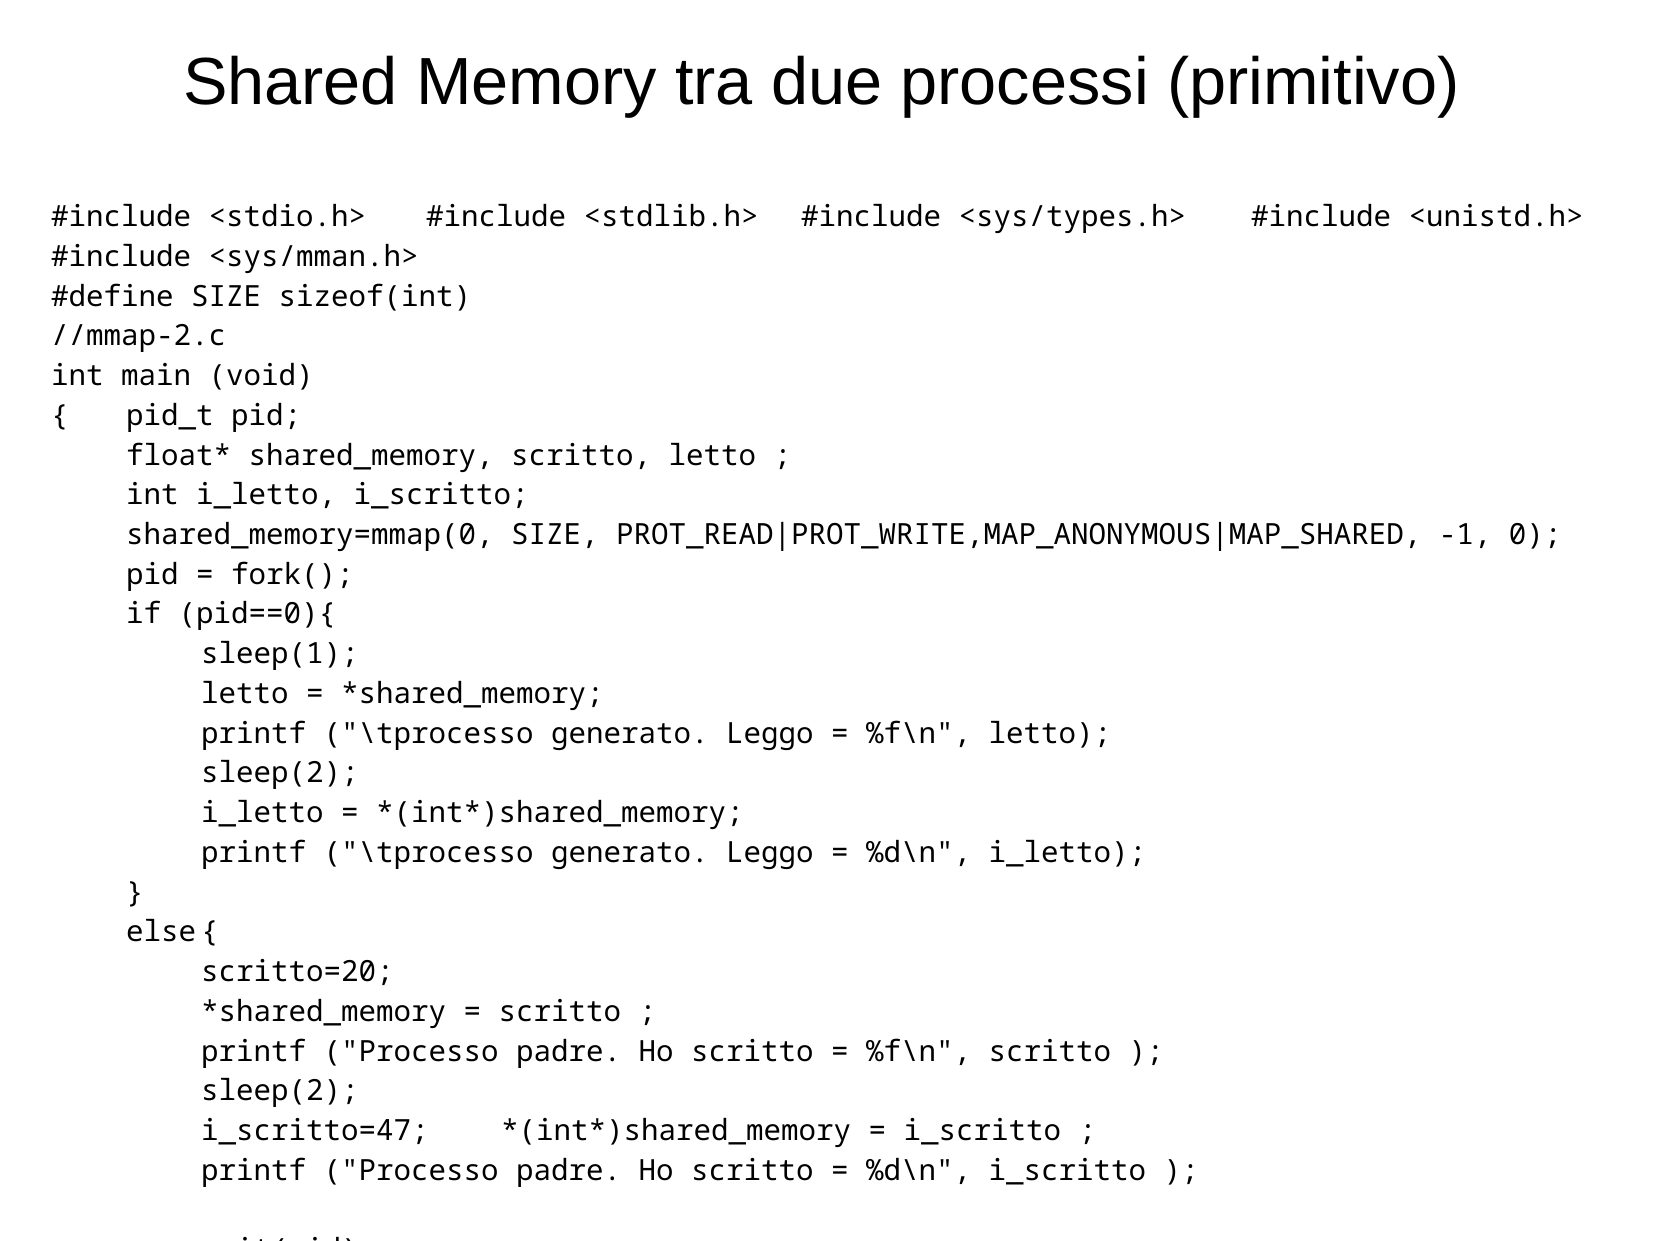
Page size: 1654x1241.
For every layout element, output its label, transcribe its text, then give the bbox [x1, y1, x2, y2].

text_box #include <stdio.h> #include <stdlib.h> #include <sys/types.h> #include <unistd.h> #include <sys/mman.h> #define SIZE sizeof(int) //mmap-2.c int main (void) { pid_t pid; float* shared_memory, scritto, letto ; int i_letto, i_scritto; shared_memory=mmap(0, SIZE, PROT_READ|PROT_WRITE,MAP_ANONYMOUS|MAP_SHARED, -1, 0); pid = fork(); if (pid==0){ sleep(1); letto = *shared_memory; printf ("\tprocesso generato. Leggo = %f\n", letto); sleep(2); i_letto = *(int*)shared_memory; printf ("\tprocesso generato. Leggo = %d\n", i_letto); } else { scritto=20; *shared_memory = scritto ; printf ("Processo padre. Ho scritto = %f\n", scritto ); sleep(2); i_scritto=47; *(int*)shared_memory = i_scritto ; printf ("Processo padre. Ho scritto = %d\n", i_scritto ); wait(pid); } return (0); } [36, 187, 1612, 1241]
title Shared Memory tra due processi (primitivo) [38, 0, 1607, 186]
